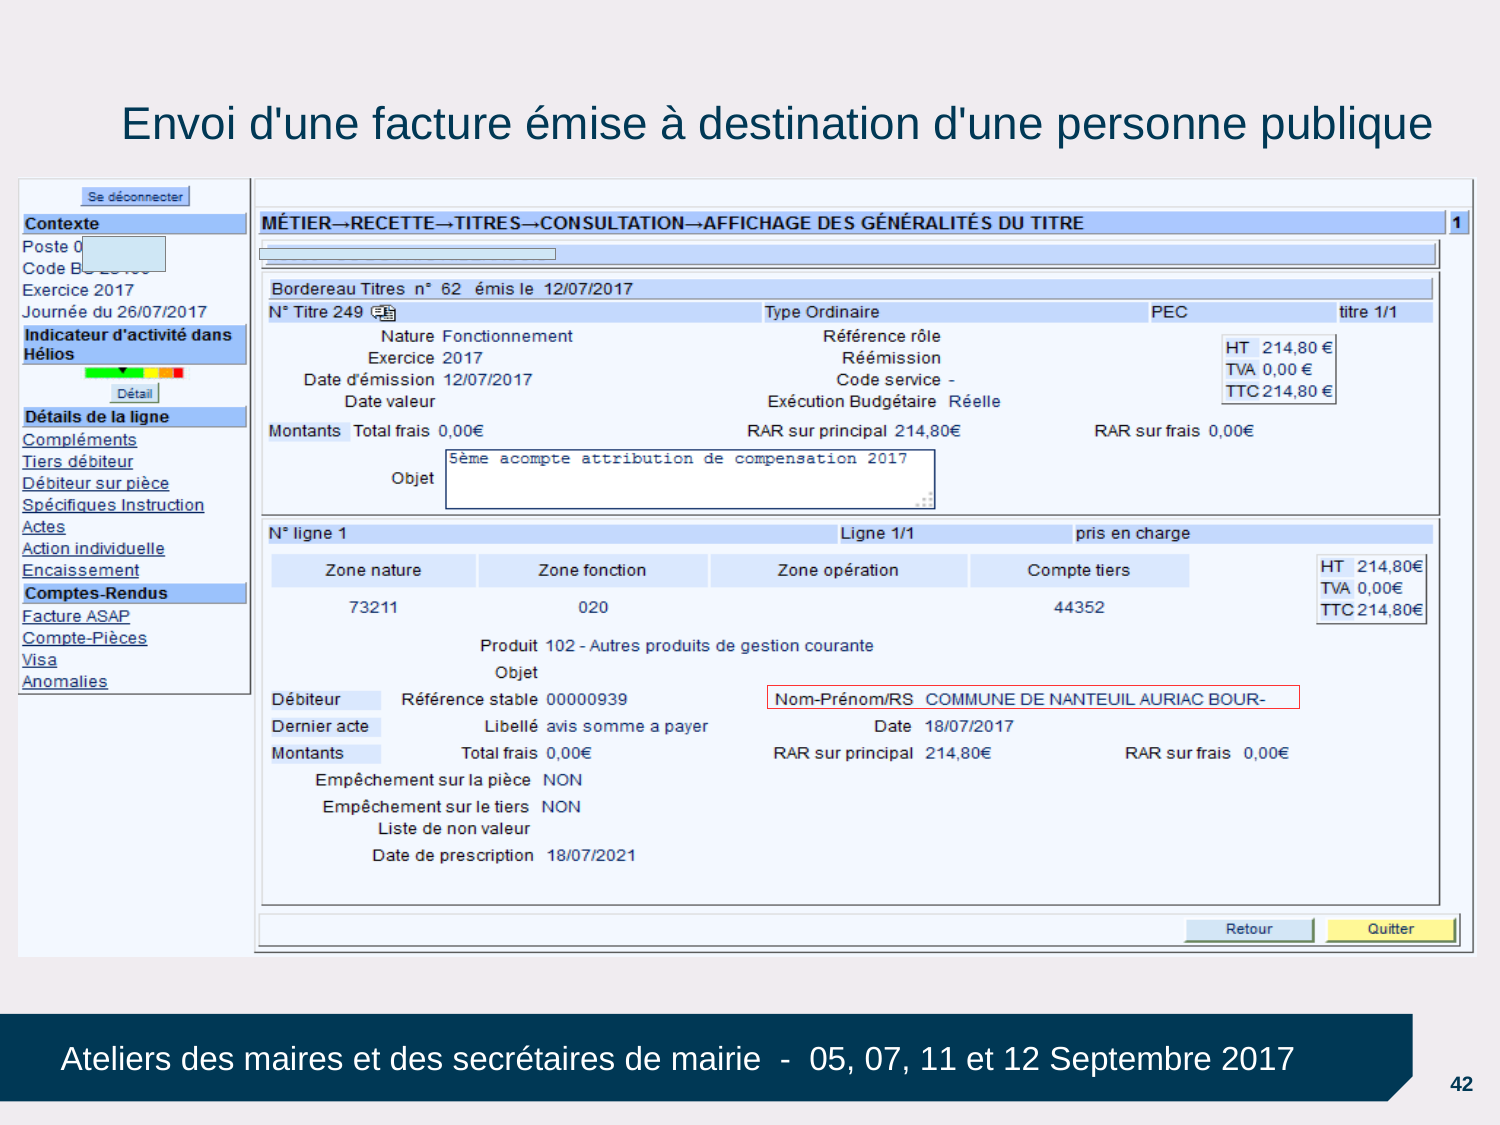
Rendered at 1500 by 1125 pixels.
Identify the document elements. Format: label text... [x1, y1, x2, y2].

text_box [259, 248, 556, 260]
picture [18, 177, 1477, 957]
title Envoi d'une facture émise à destination d'une personne publique [121, 68, 1438, 177]
text_box [82, 236, 166, 272]
